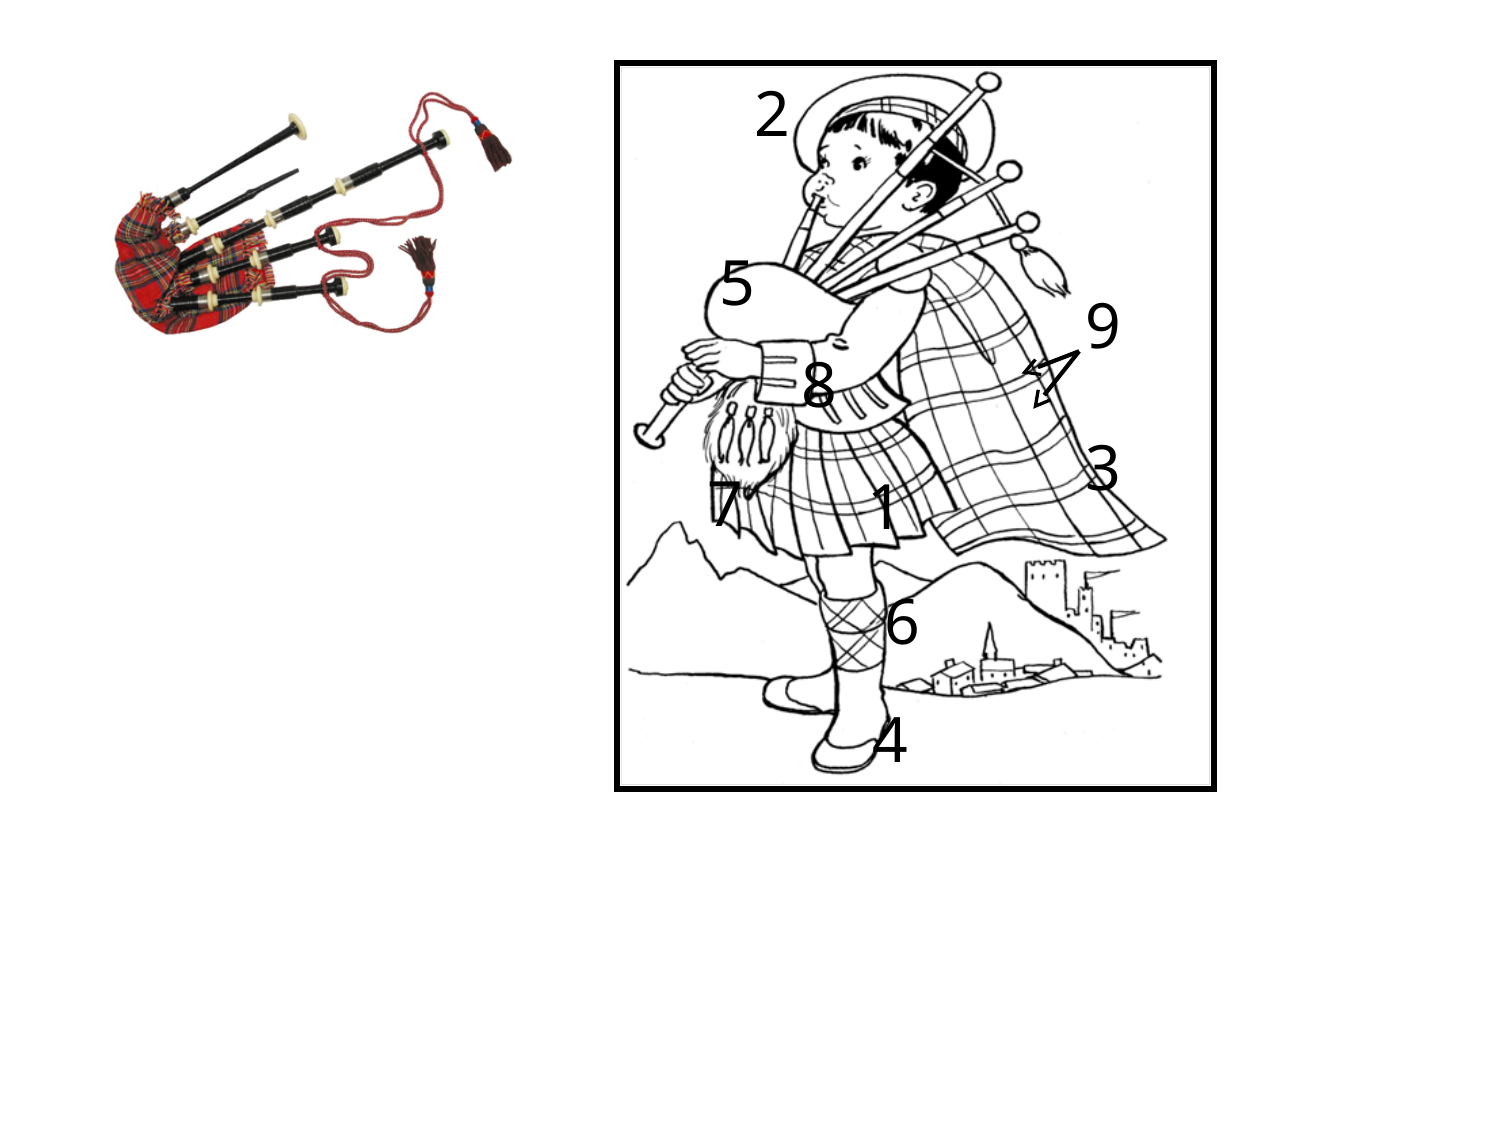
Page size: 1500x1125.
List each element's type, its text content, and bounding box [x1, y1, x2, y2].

text_box 8 [787, 338, 853, 428]
text_box 1 [852, 459, 919, 550]
text_box 4 [857, 692, 924, 783]
picture [620, 66, 1211, 786]
text_box 5 [704, 235, 770, 326]
picture [112, 78, 514, 345]
text_box 7 [692, 456, 758, 546]
text_box 2 [739, 66, 806, 157]
text_box 3 [1070, 420, 1136, 511]
text_box 9 [1070, 278, 1136, 369]
text_box 6 [869, 574, 936, 665]
